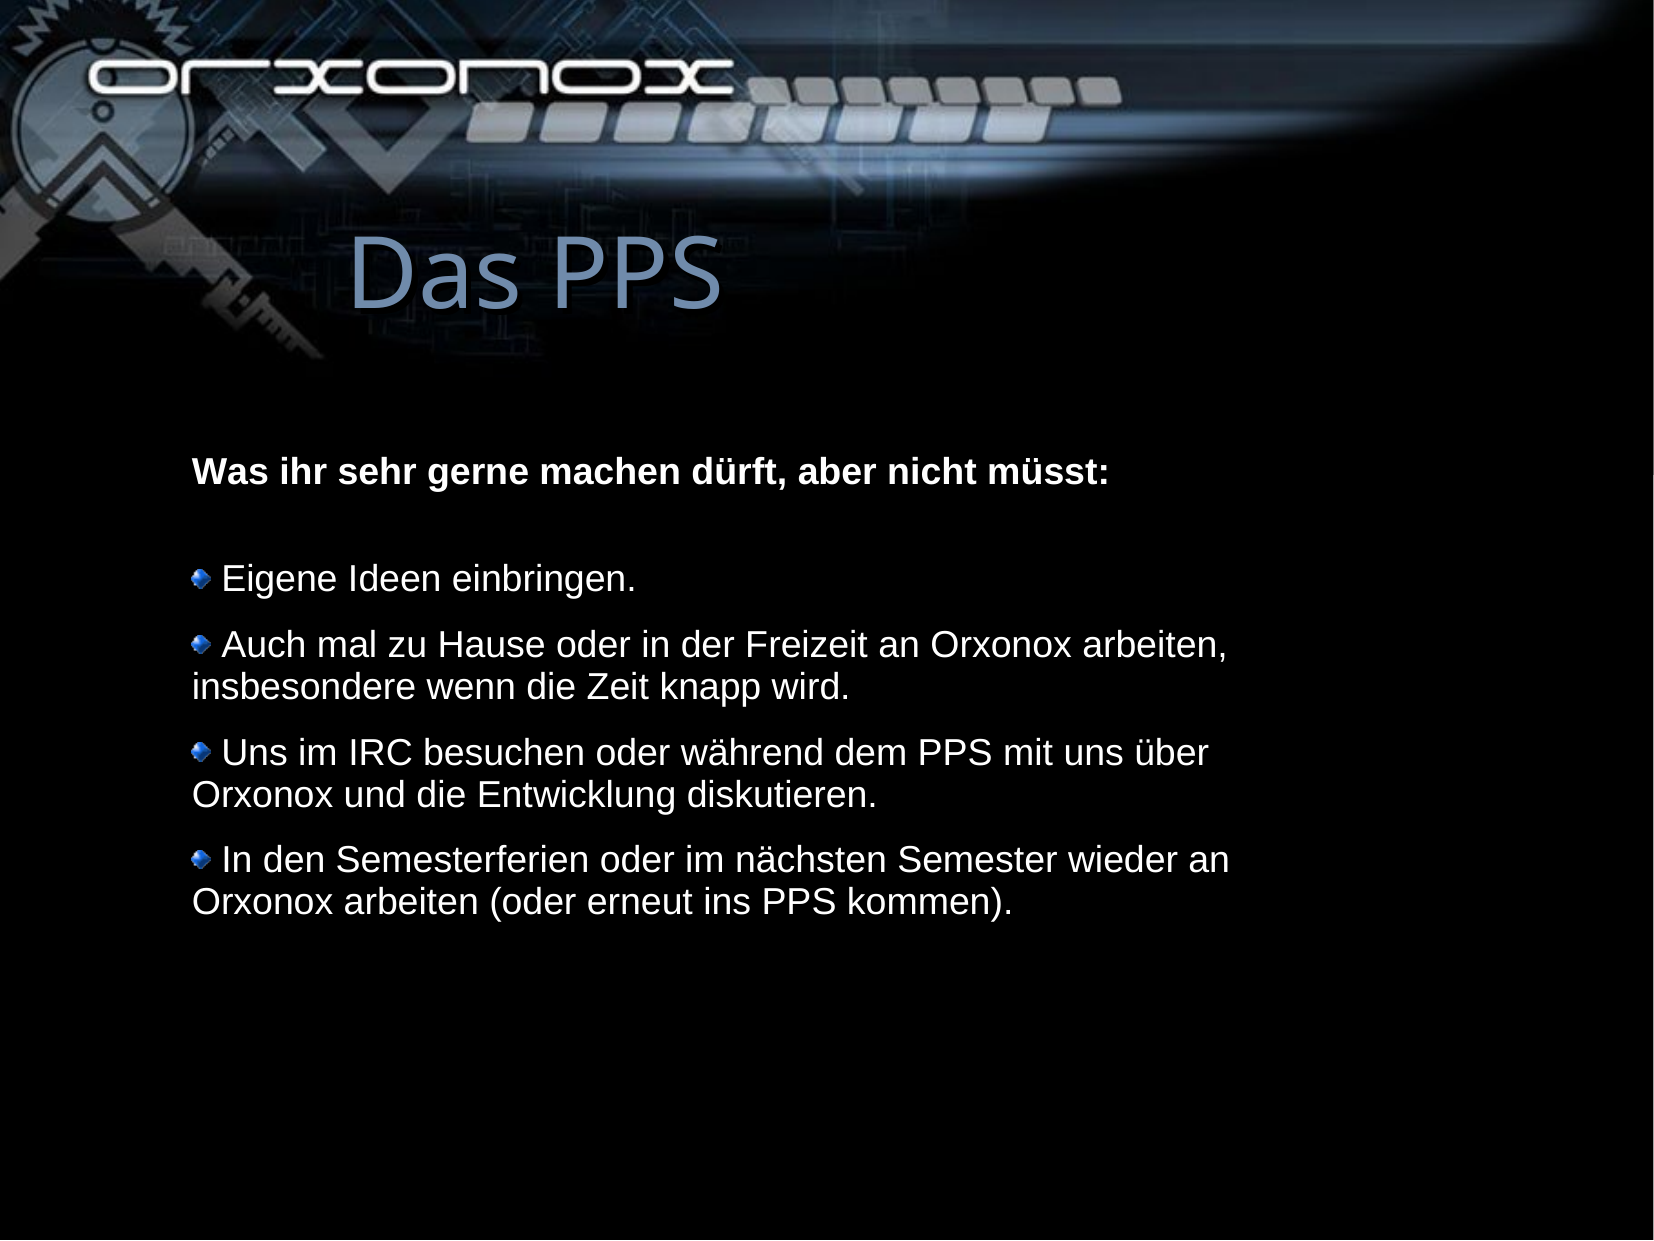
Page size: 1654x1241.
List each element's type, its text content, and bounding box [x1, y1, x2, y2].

text_box Was ihr sehr gerne machen dürft, aber nicht müsst: Eigene Ideen einbringen. Auch mal zu Hause oder in der Freizeit an Orxonox arbeiten, insbesondere wenn die Zeit knapp wird. Uns im IRC besuchen oder während dem PPS mit uns über Orxonox und die Entwicklung diskutieren. In den Semesterferien oder im nächsten Semester wieder an Orxonox arbeiten (oder erneut ins PPS kommen). [177, 442, 1329, 931]
picture [0, 0, 1654, 475]
text_box Das PPS [330, 194, 1306, 326]
